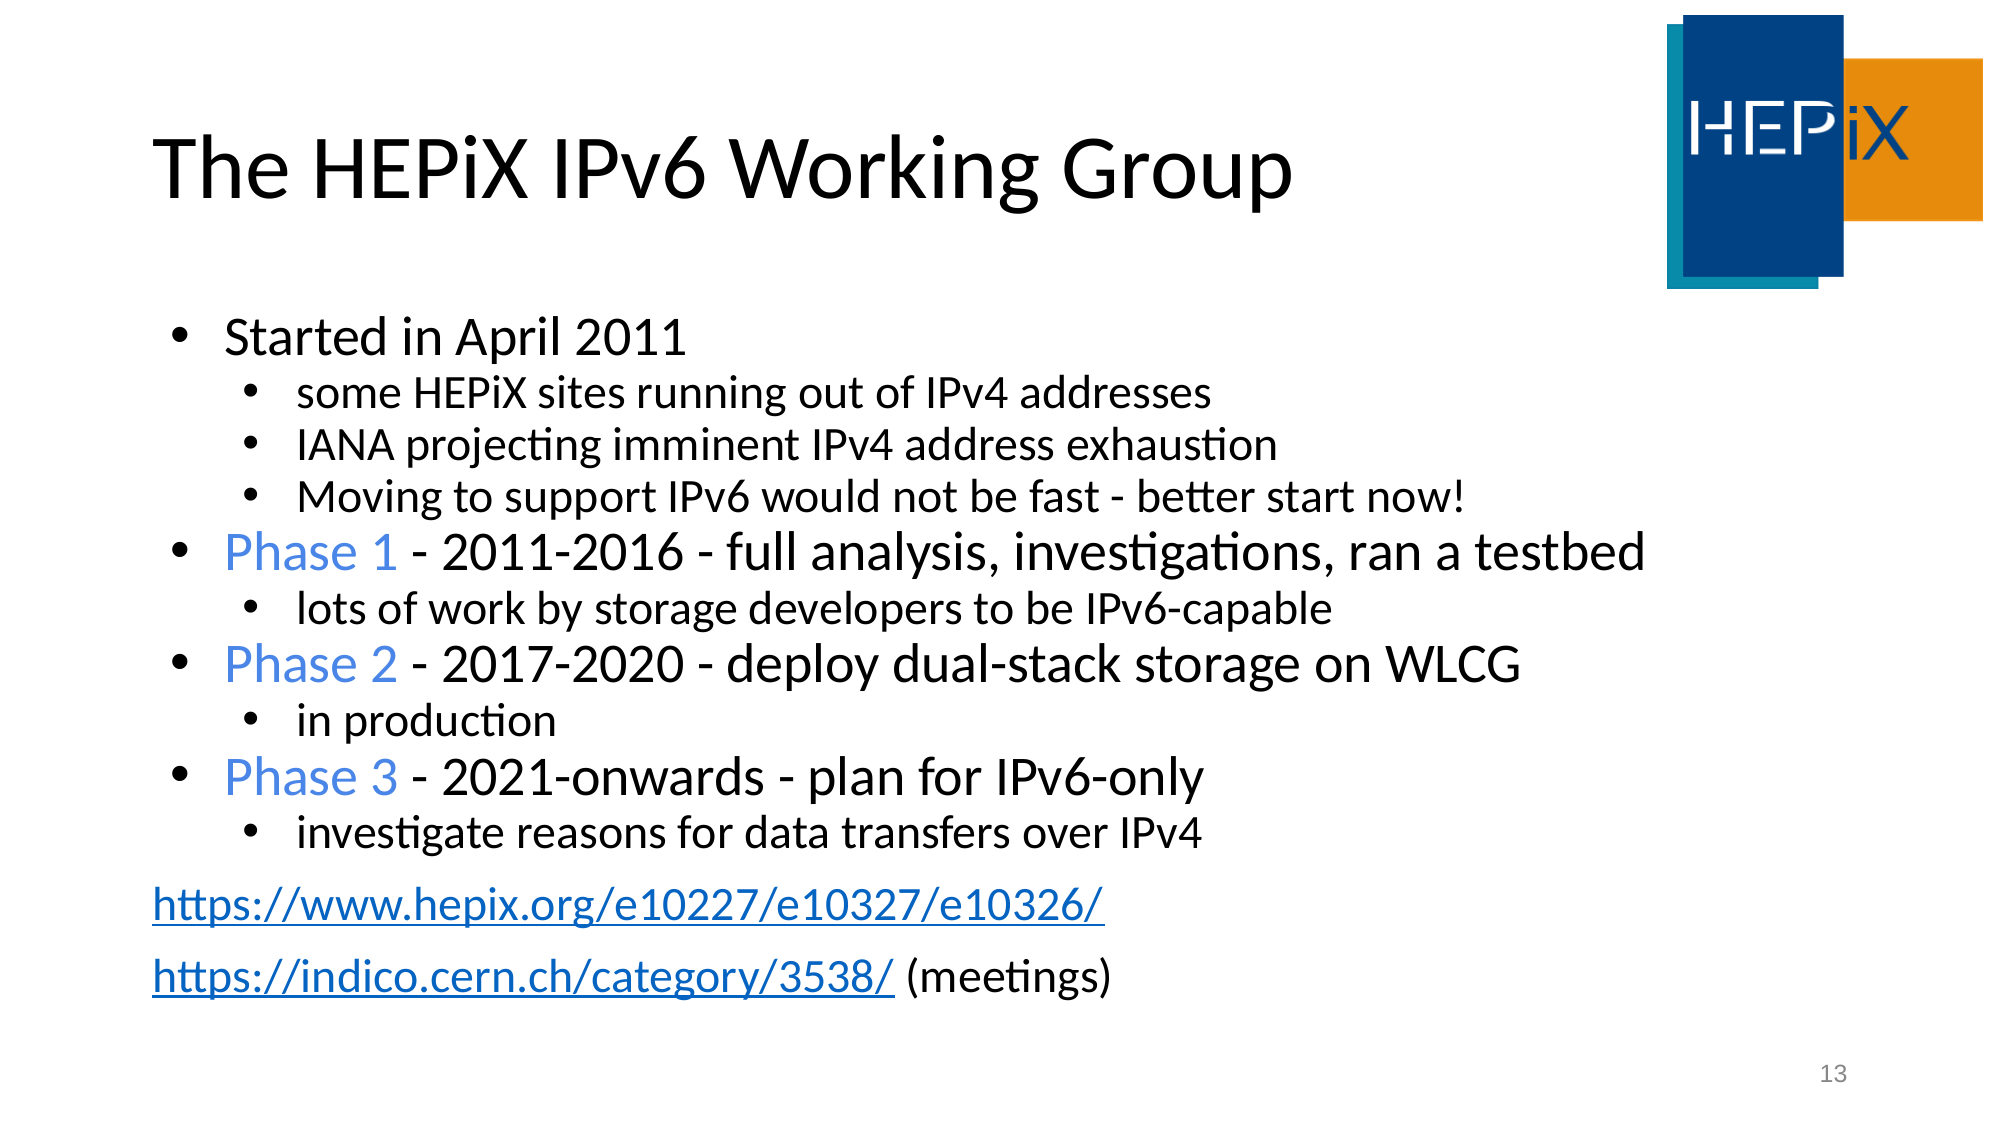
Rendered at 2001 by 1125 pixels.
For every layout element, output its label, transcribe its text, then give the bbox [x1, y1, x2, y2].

picture [1667, 15, 1983, 289]
slide_number <number> [1412, 1042, 1863, 1103]
title The HEPiX IPv6 Working Group [137, 59, 1863, 278]
list Started in April 2011 some HEPiX sites running out of IPv4 addresses IANA projecting imminent IPv4 address exhaustion Moving to support IPv6 would not be fast - better start now! Phase 1 - 2011-2016 - full analysis, investigations, ran a testbed lots of work by storage developers to be IPv6-capable Phase 2 - 2017-2020 - deploy dual-stack storage on WLCG in production Phase 3 - 2021-onwards - plan for IPv6-only investigate reasons for data transfers over IPv4 https://www.hepix.org/e10227/e10327/e10326/ https://indico.cern.ch/category/3538/ (meetings) [137, 299, 1863, 1014]
